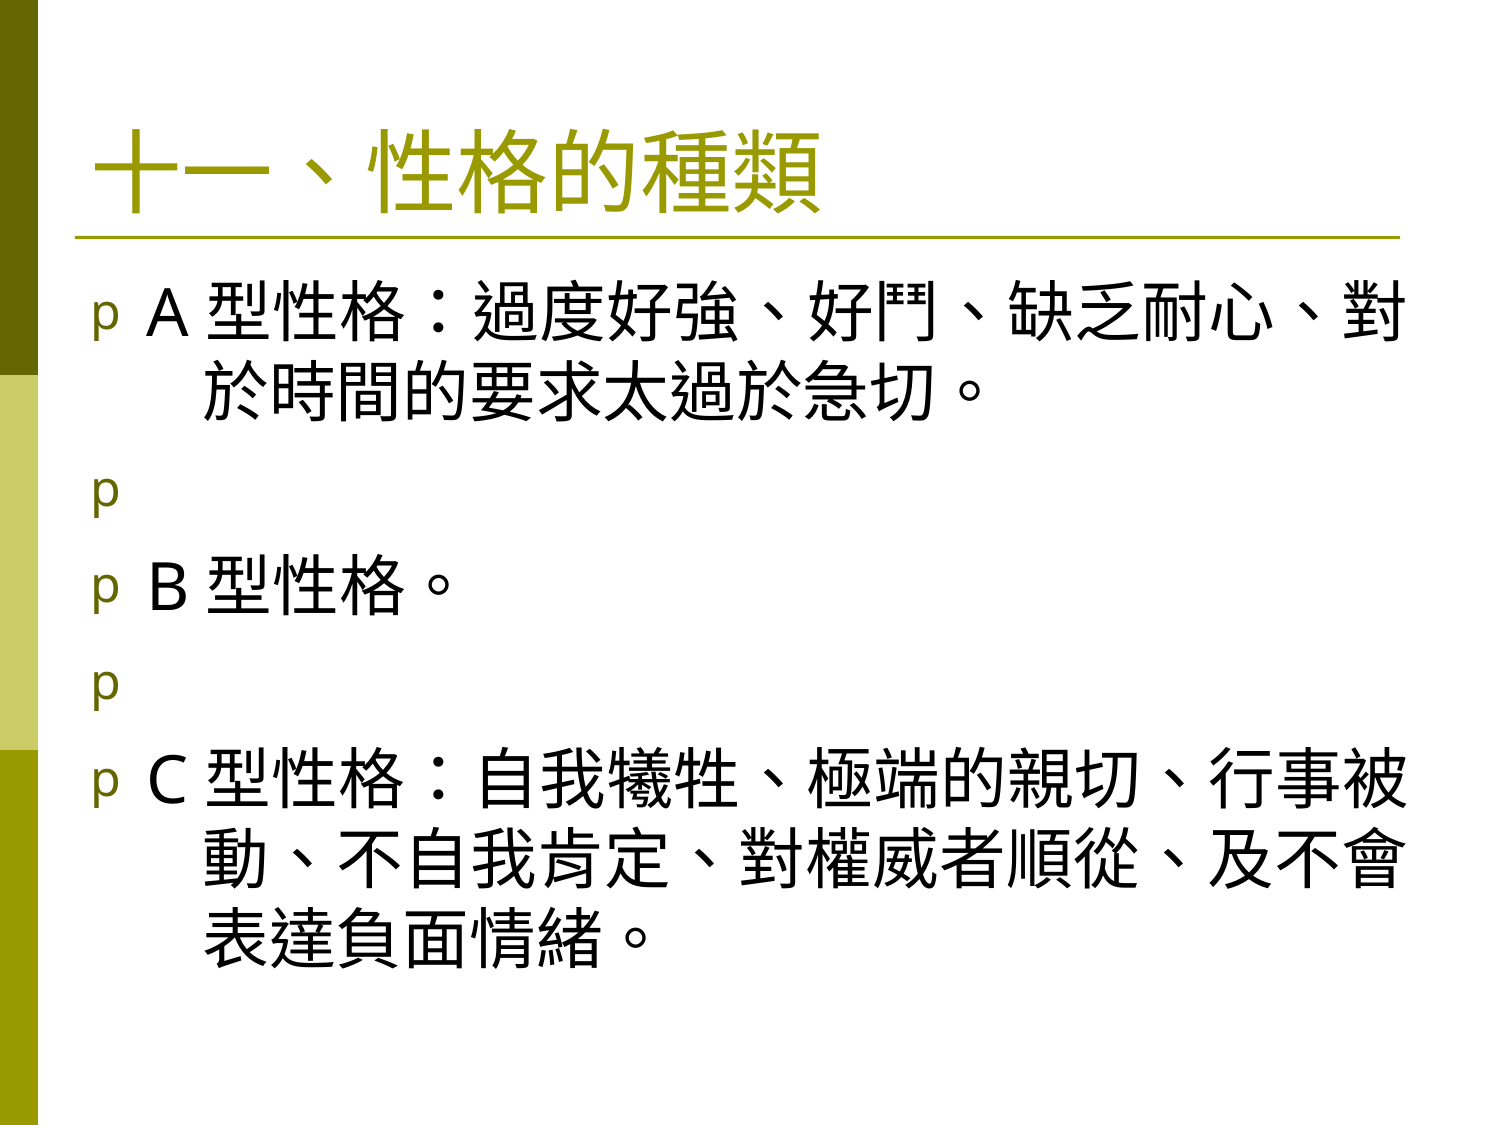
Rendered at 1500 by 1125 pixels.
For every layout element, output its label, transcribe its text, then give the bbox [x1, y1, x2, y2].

list A型性格：過度好強、好鬥、缺乏耐心、對於時間的要求太過於急切。 B型性格。 C型性格：自我犧牲、極端的親切、行事被動、不自我肯定、對權威者順從、及不會表達負面情緒。 [75, 262, 1426, 1071]
title 十一、性格的種類 [75, 45, 1426, 233]
